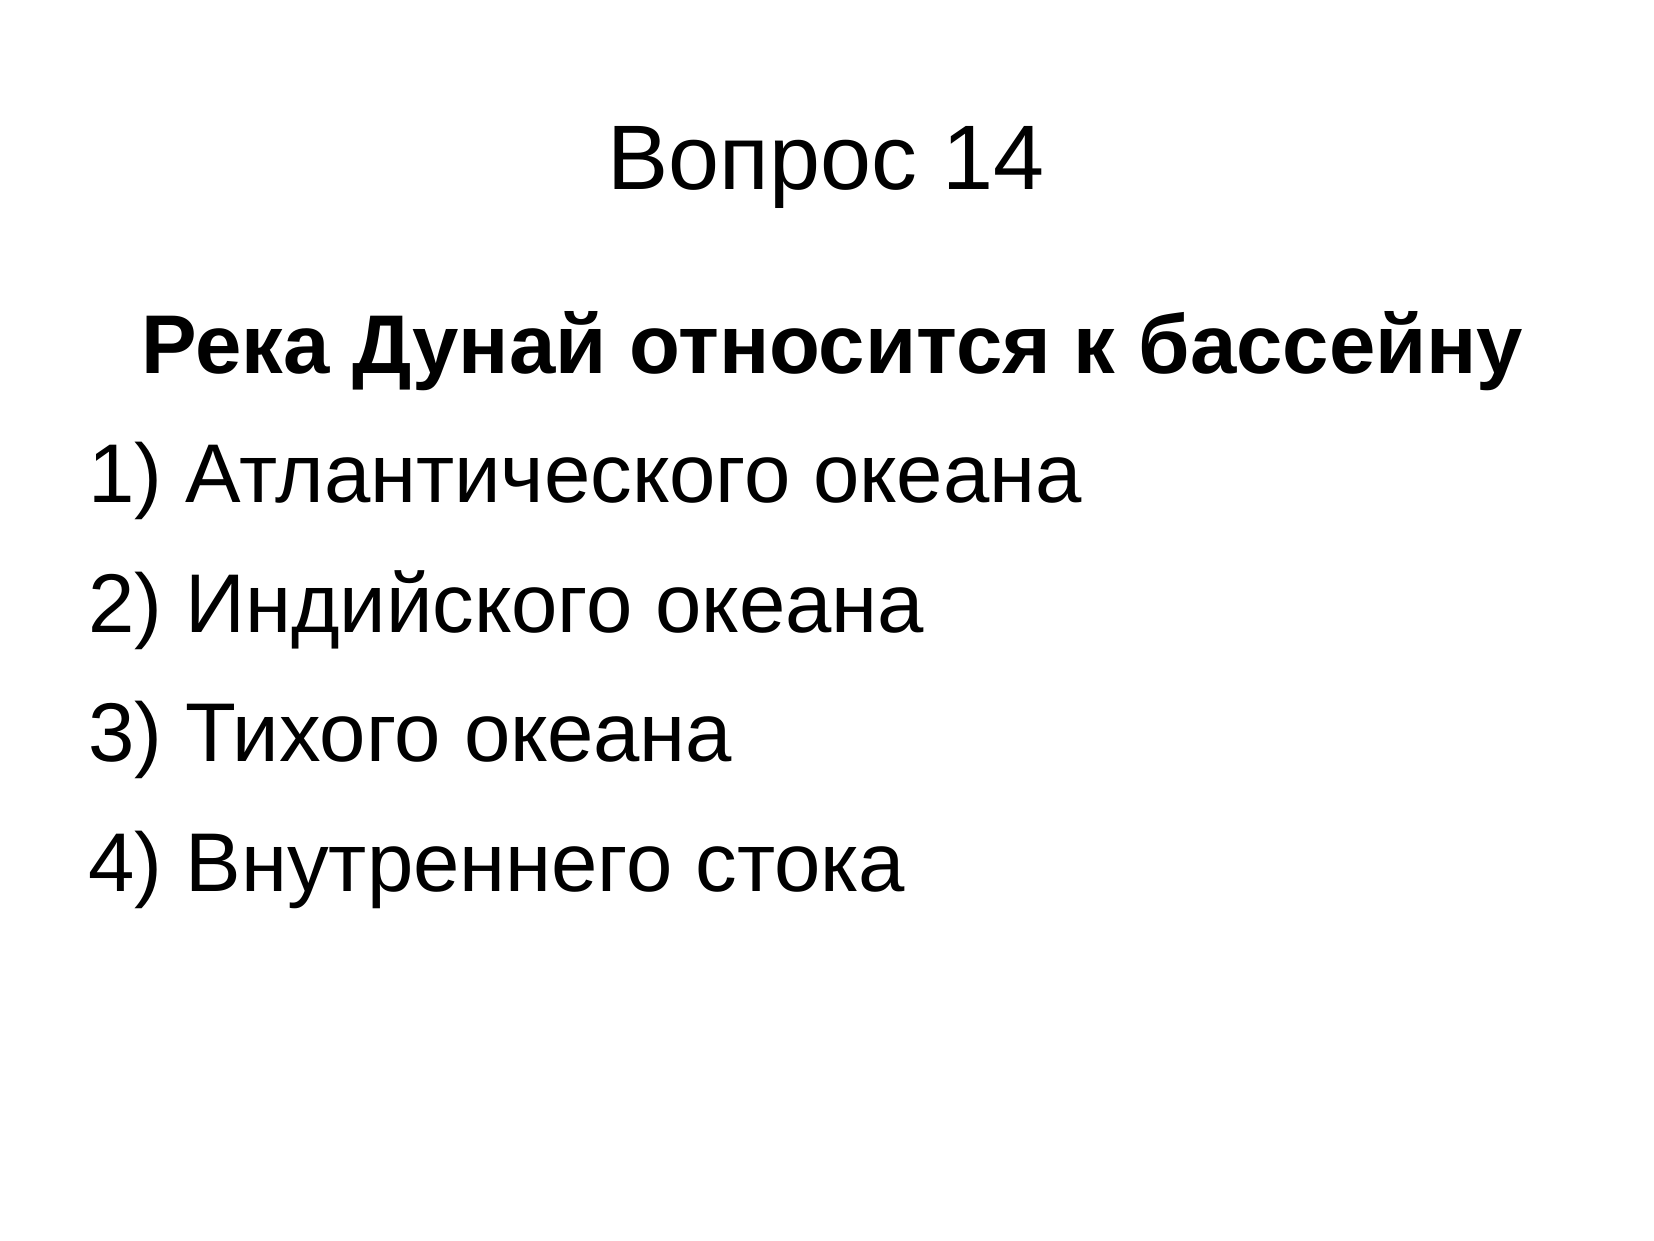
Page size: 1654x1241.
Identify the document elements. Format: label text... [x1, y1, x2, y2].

title Вопрос 14 [82, 49, 1571, 257]
list Река Дунай относится к бассейну 1) Атлантического океана 2) Индийского океана 3) Тихого океана 4) Внутреннего стока [0, 290, 1625, 1109]
